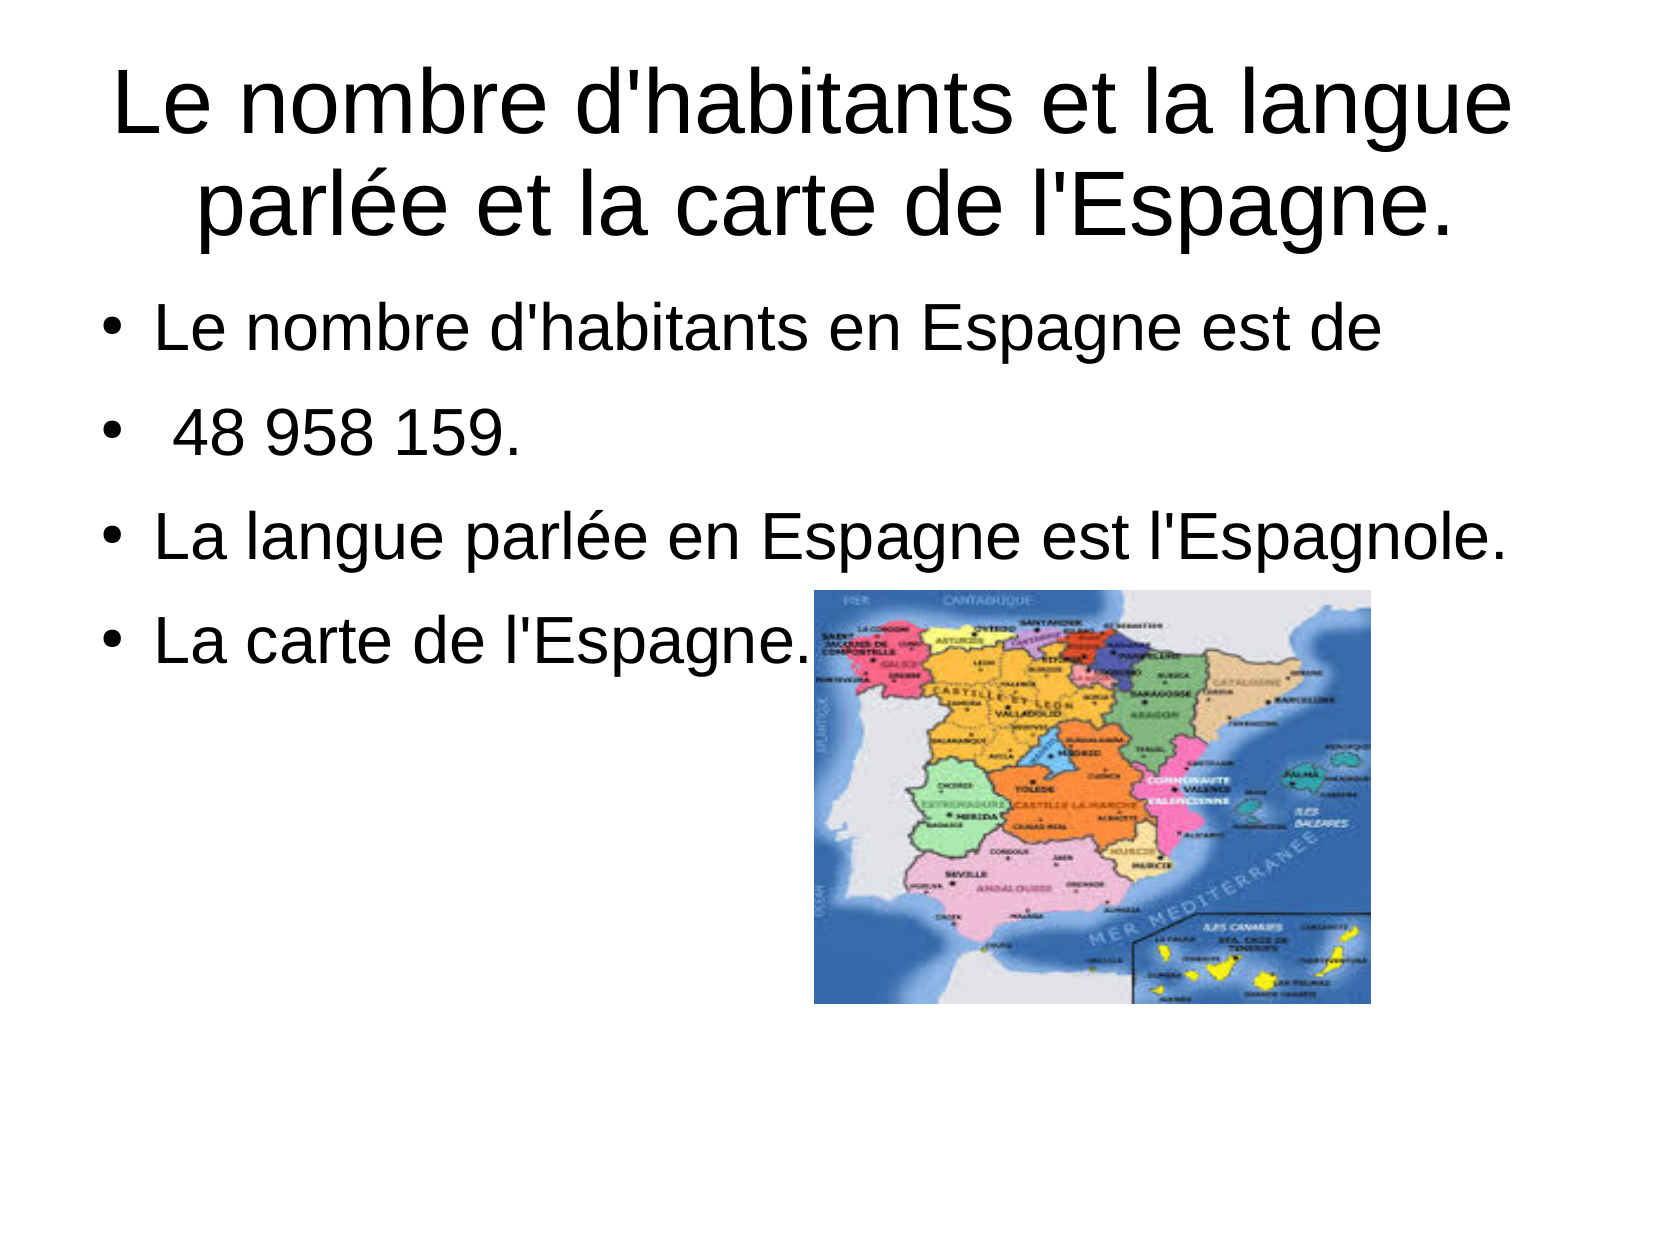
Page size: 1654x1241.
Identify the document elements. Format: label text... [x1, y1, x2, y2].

list Le nombre d'habitants en Espagne est de 48 958 159. La langue parlée en Espagne est l'Espagnole. La carte de l'Espagne. [82, 290, 1571, 1109]
title Le nombre d'habitants et la langue parlée et la carte de l'Espagne. [82, 49, 1571, 257]
picture [814, 590, 1371, 1004]
